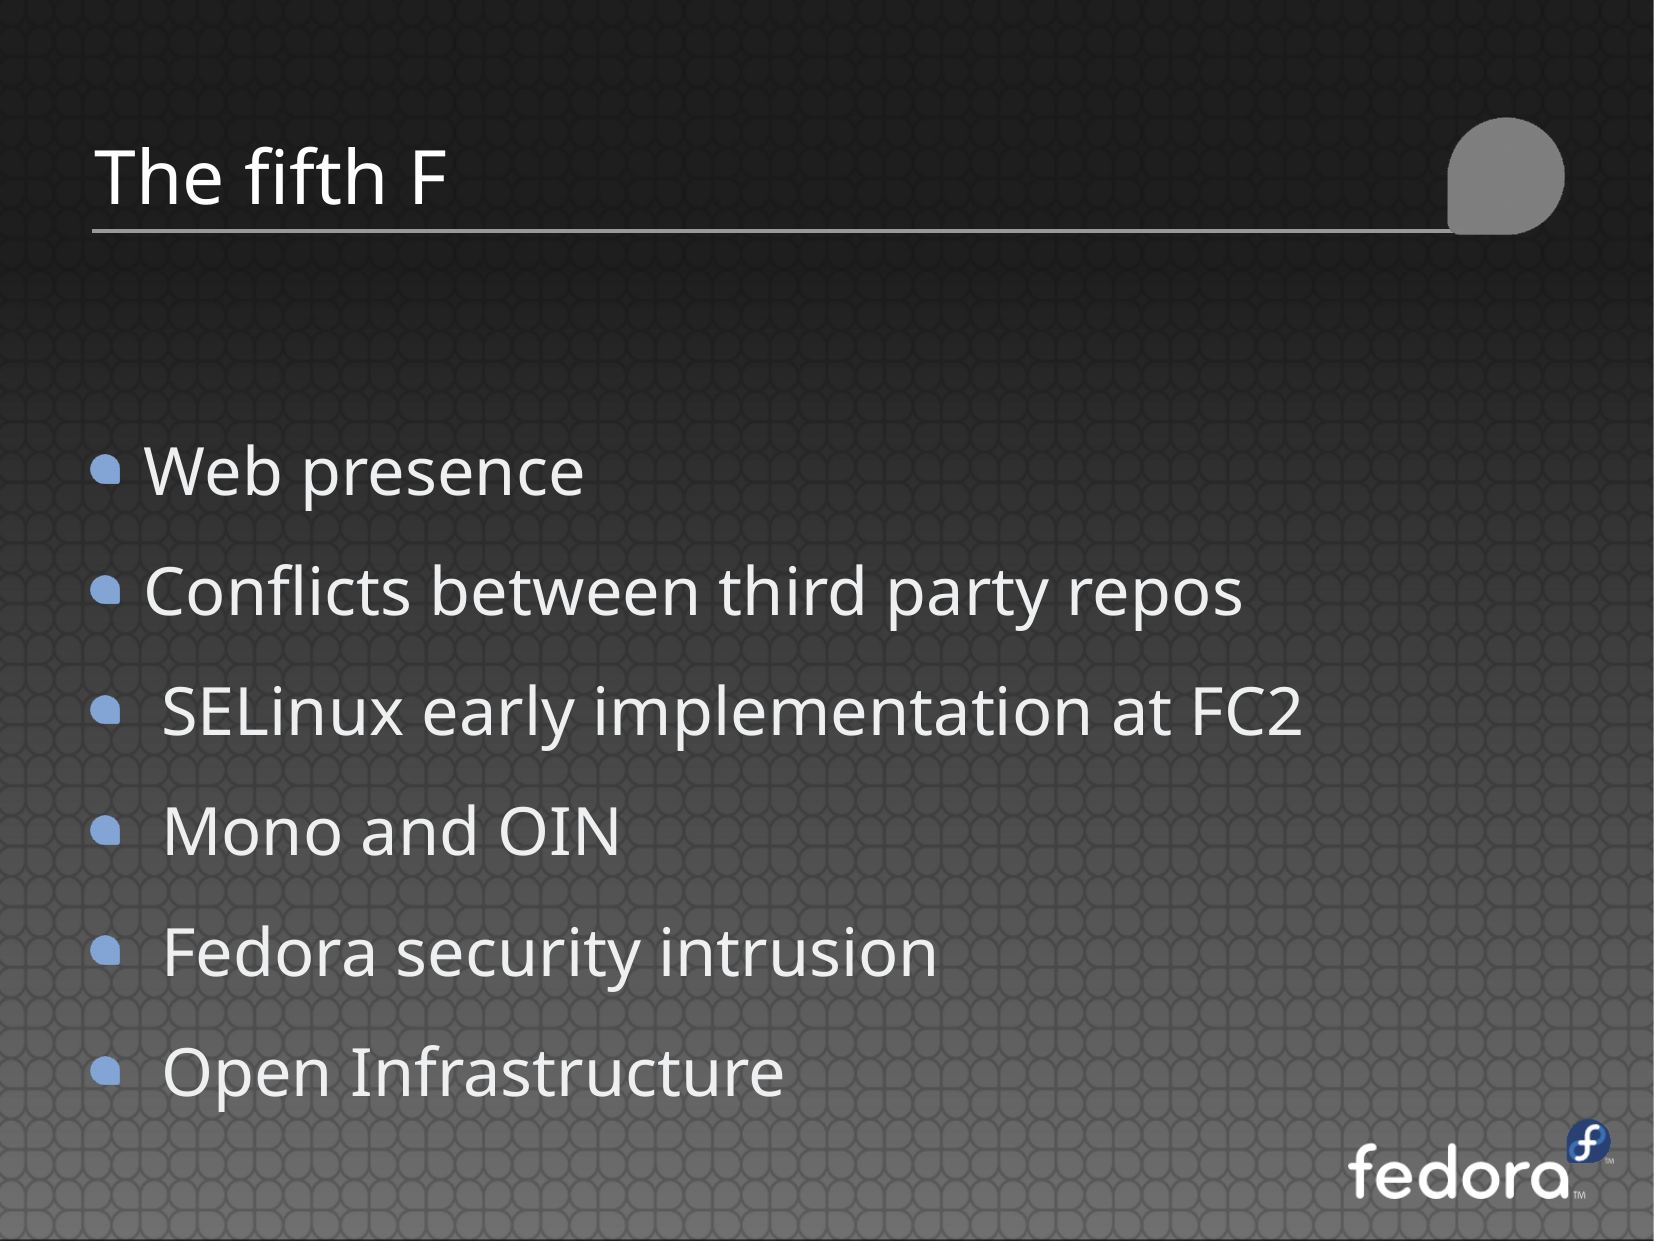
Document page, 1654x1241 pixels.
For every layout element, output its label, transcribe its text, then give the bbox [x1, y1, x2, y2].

picture [0, 0, 1654, 1241]
title The fifth F [94, 100, 1426, 251]
list Web presence Conflicts between third party repos SELinux early implementation at FC2 Mono and OIN Fedora security intrusion Open Infrastructure [72, 303, 1562, 1133]
